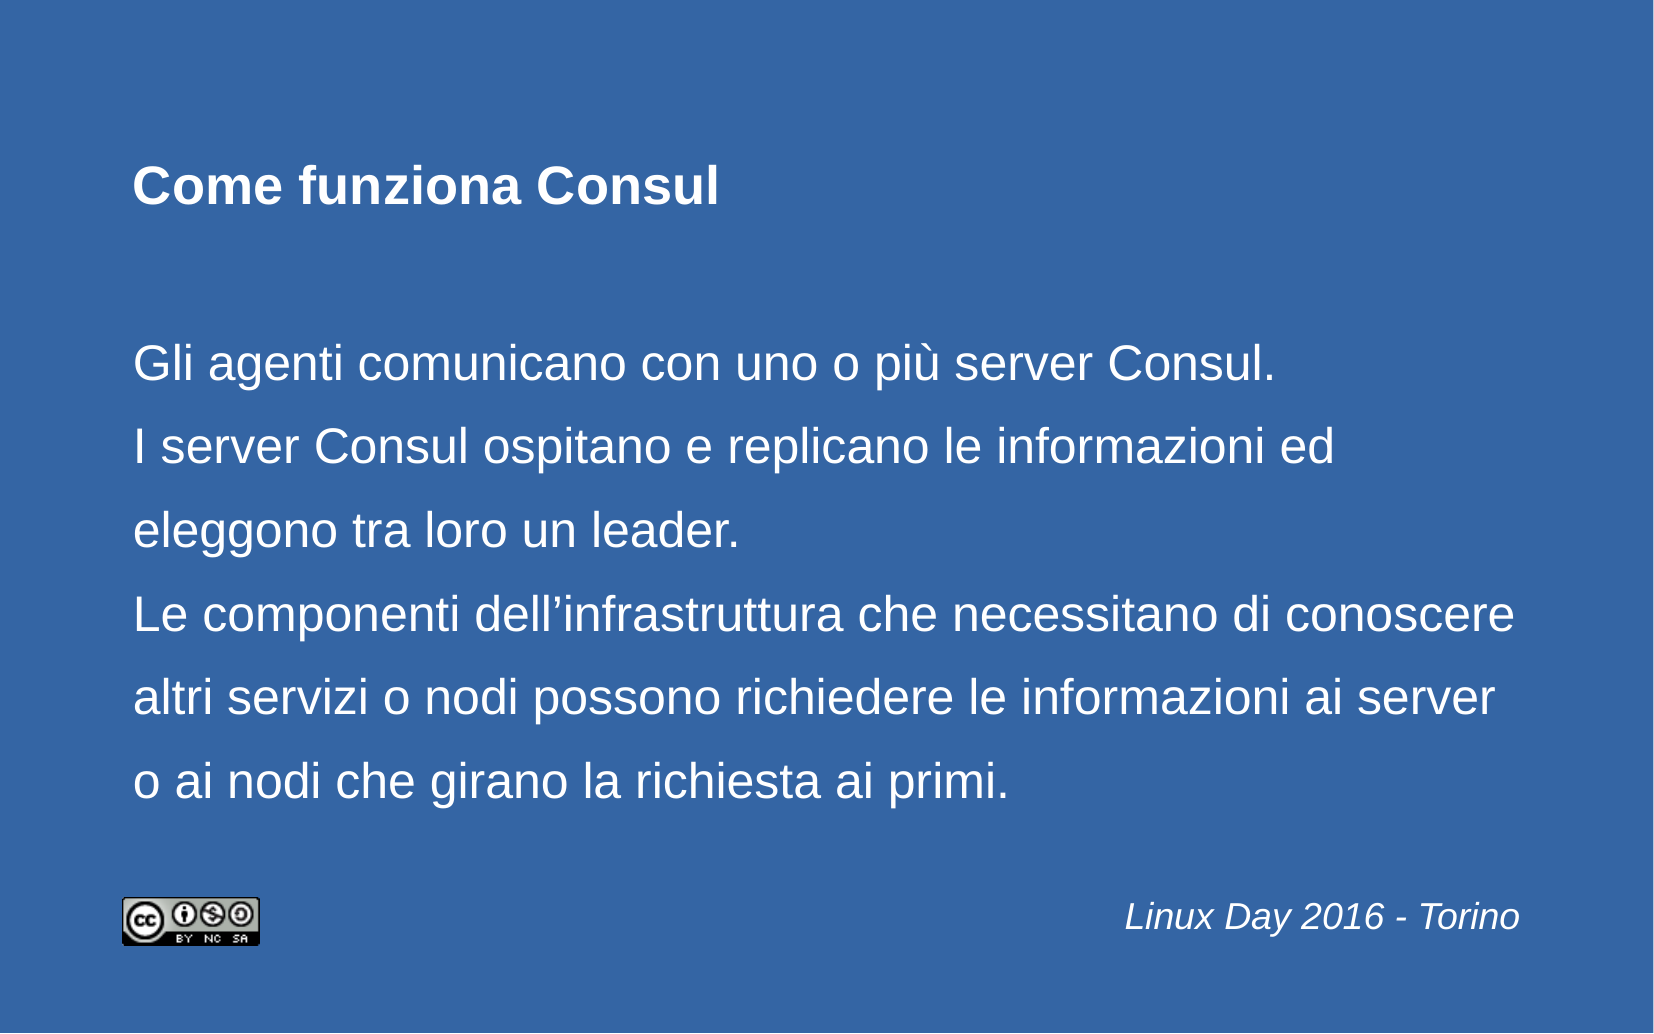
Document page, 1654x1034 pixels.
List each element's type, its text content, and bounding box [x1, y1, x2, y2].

picture [122, 897, 260, 946]
text_box Come funziona Consul Gli agenti comunicano con uno o più server Consul. I server Consul ospitano e replicano le informazioni ed eleggono tra loro un leader. Le componenti dell’infrastruttura che necessitano di conoscere altri servizi o nodi possono richiedere le informazioni ai server o ai nodi che girano la richiesta ai primi. [118, 118, 1536, 961]
text_box Linux Day 2016 - Torino [1109, 887, 1536, 1034]
